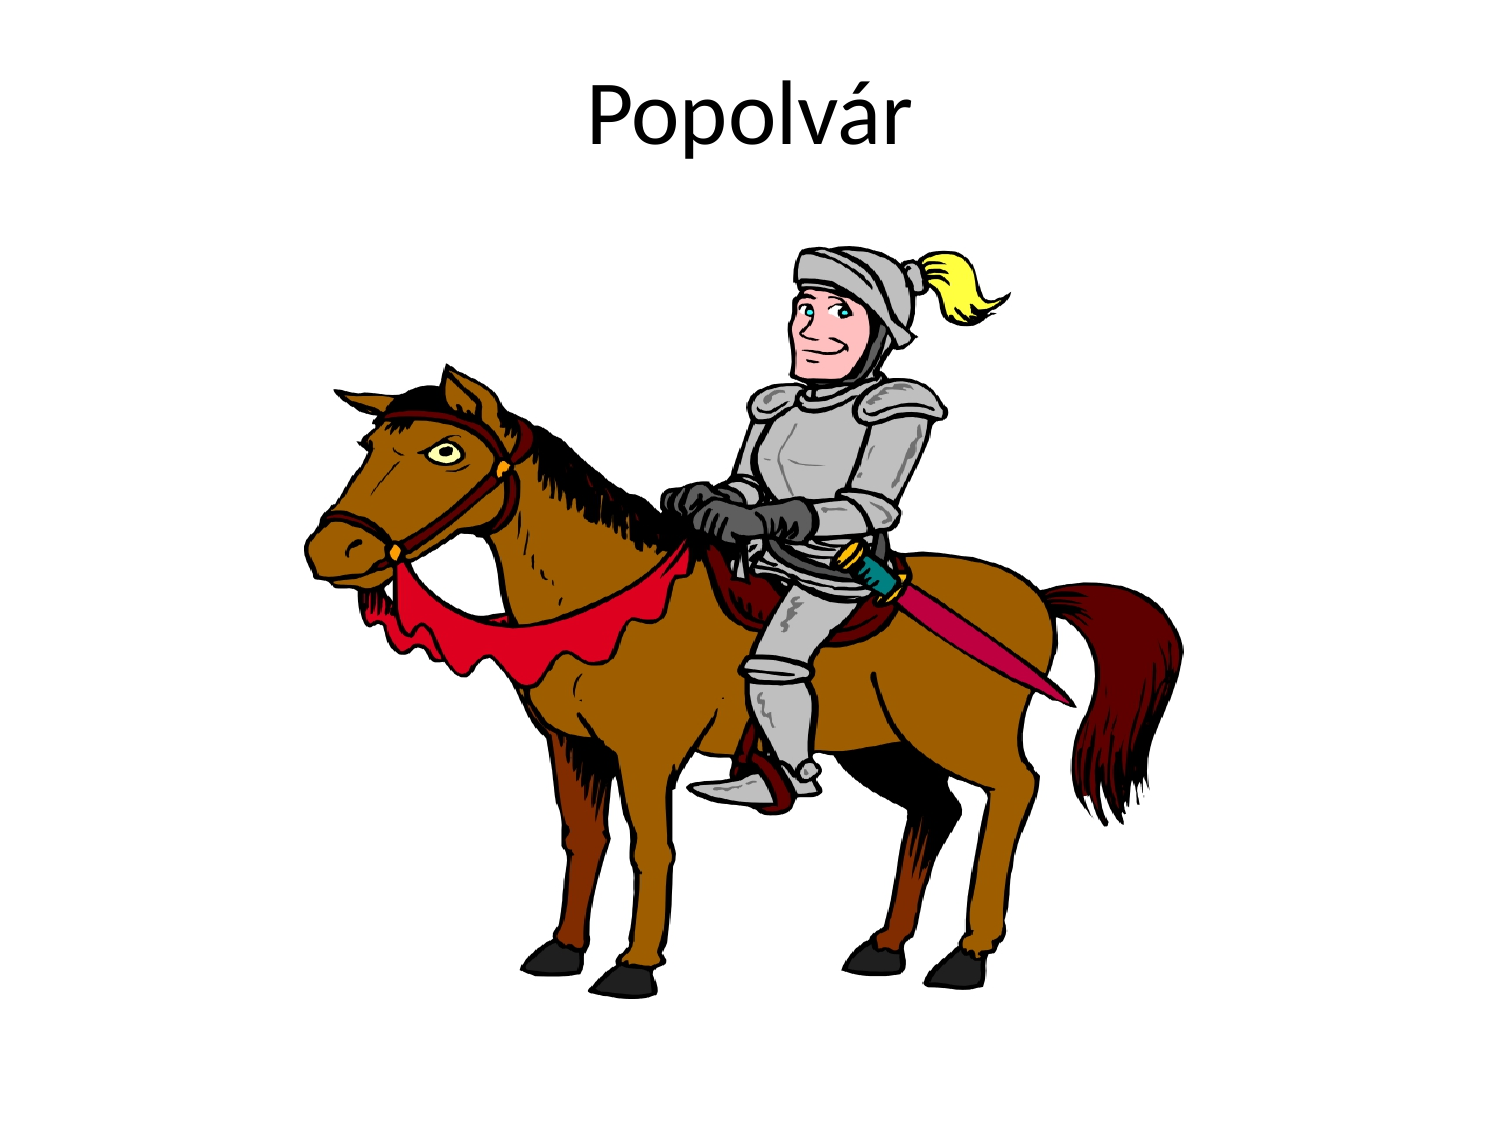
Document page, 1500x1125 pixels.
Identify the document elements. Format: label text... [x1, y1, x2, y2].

title Popolvár [75, 45, 1425, 233]
picture [304, 246, 1184, 999]
